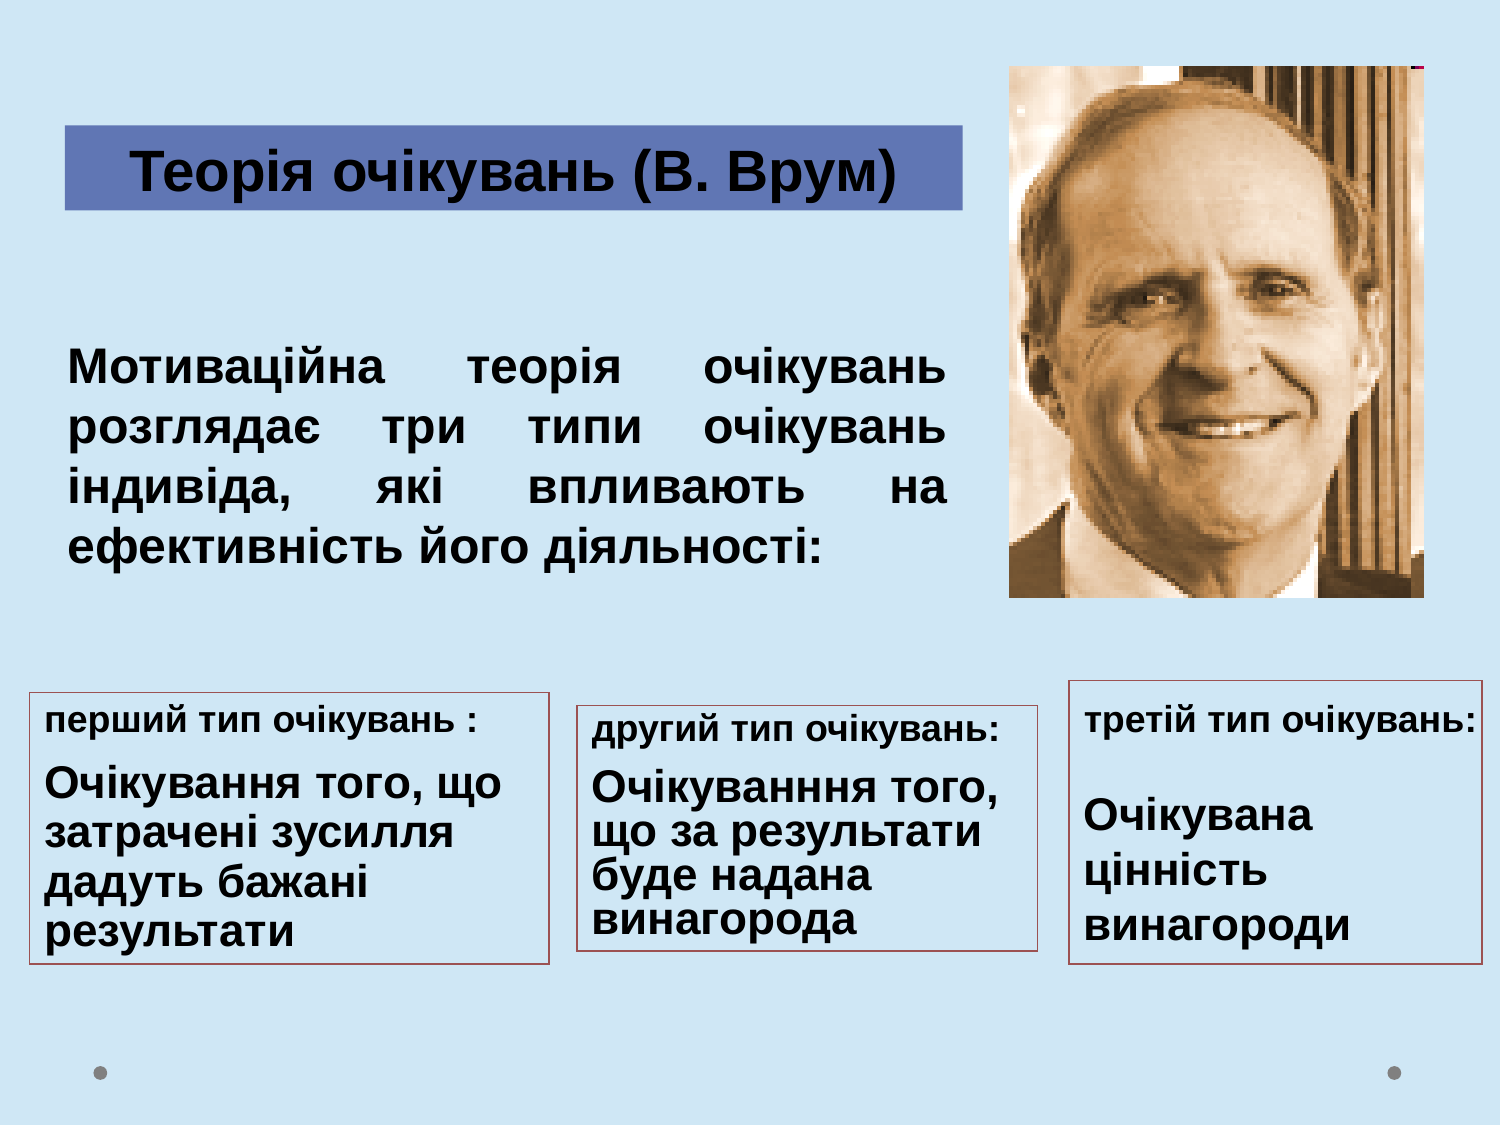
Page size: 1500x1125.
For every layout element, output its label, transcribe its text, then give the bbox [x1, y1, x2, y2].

text_box Теорія очікувань (В. Врум) [64, 125, 963, 211]
picture [1009, 66, 1424, 598]
text_box третій тип очікувань: Очікувана цінність винагороди [1068, 680, 1483, 964]
text_box другий тип очікувань: Очікуванння того, що за результати буде надана винагорода [577, 705, 1038, 951]
text_box перший тип очікувань : Очікування того, що затрачені зусилля дадуть бажані результати [29, 692, 550, 965]
text_box Мотиваційна теорія очікувань розглядає три типи очікувань індивіда, які впливають на ефективність його діяльності: [53, 326, 963, 582]
